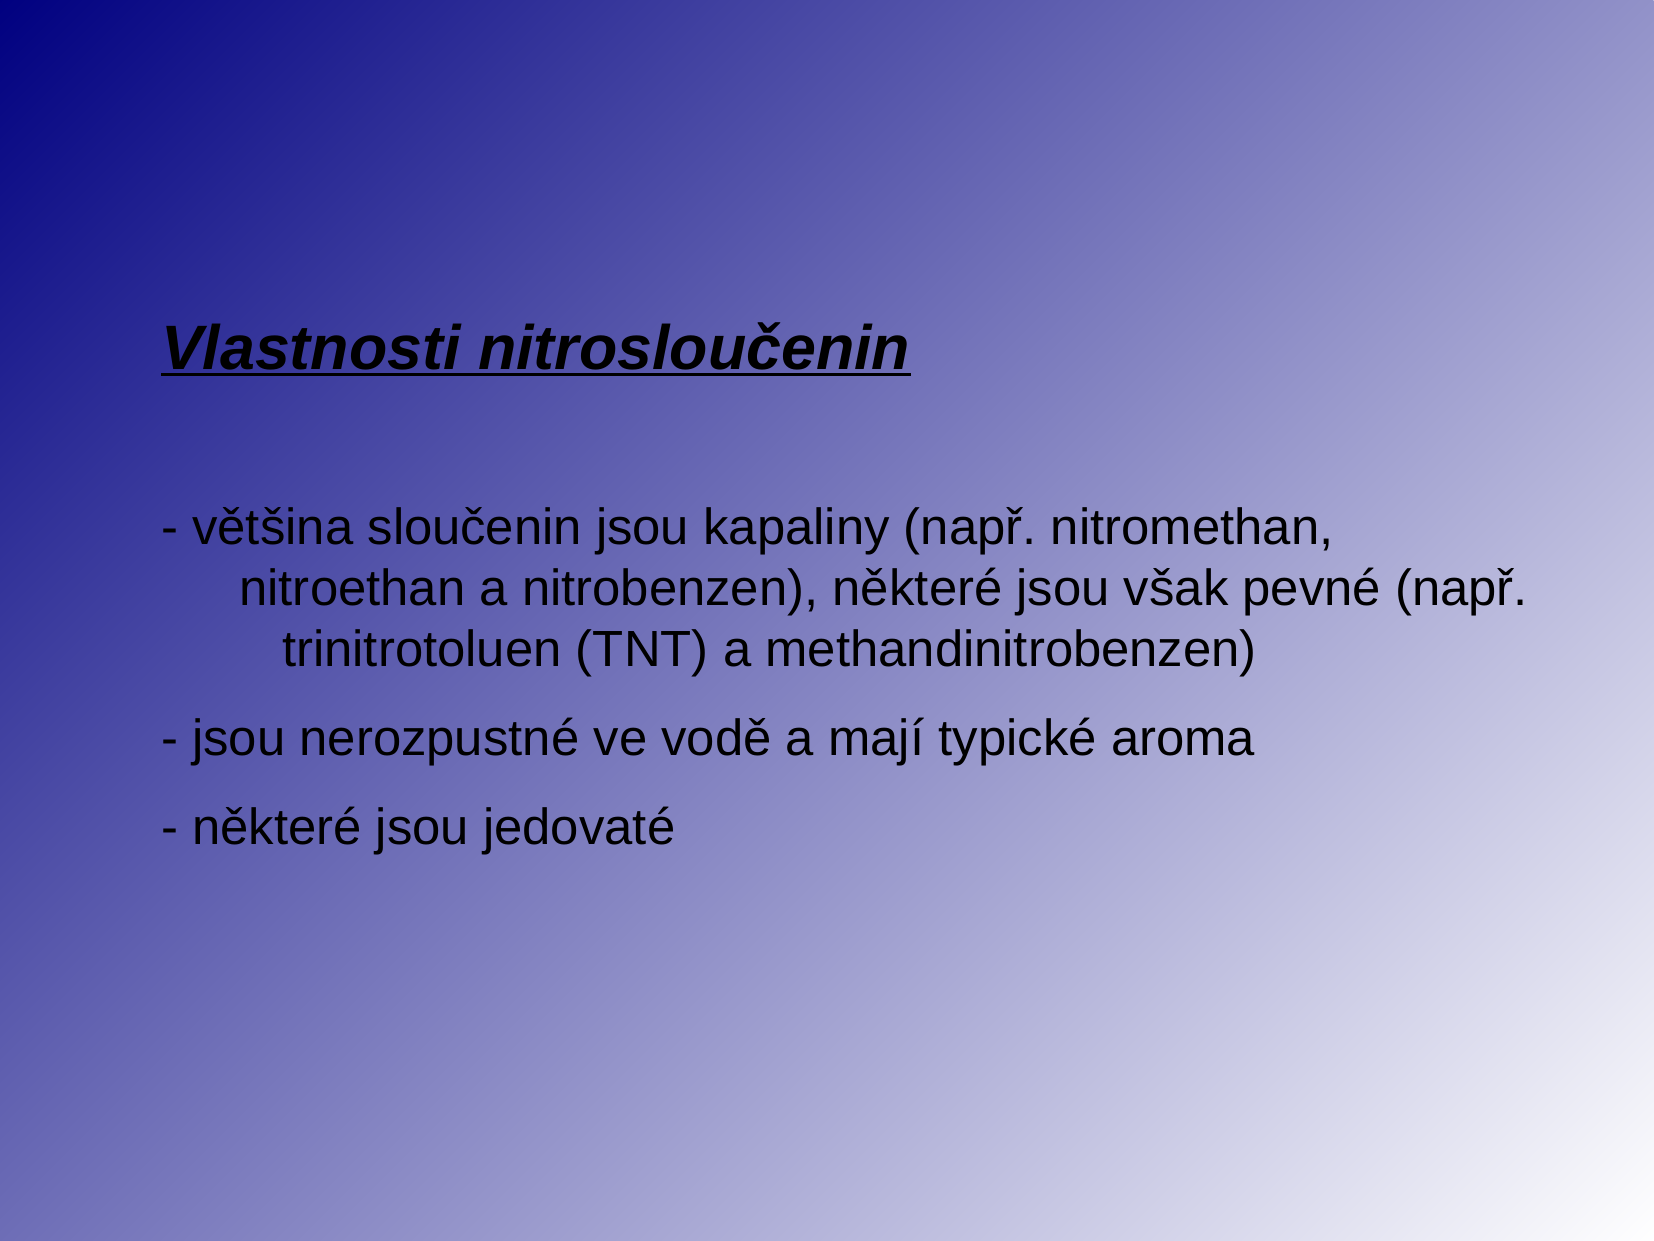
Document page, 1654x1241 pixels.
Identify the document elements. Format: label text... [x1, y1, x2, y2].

list Vlastnosti nitrosloučenin - většina sloučenin jsou kapaliny (např. nitromethan, nitroethan a nitrobenzen), některé jsou však pevné (např. trinitrotoluen (TNT) a methandinitrobenzen) - jsou nerozpustné ve vodě a mají typické aroma - některé jsou jedovaté [77, 306, 1576, 858]
